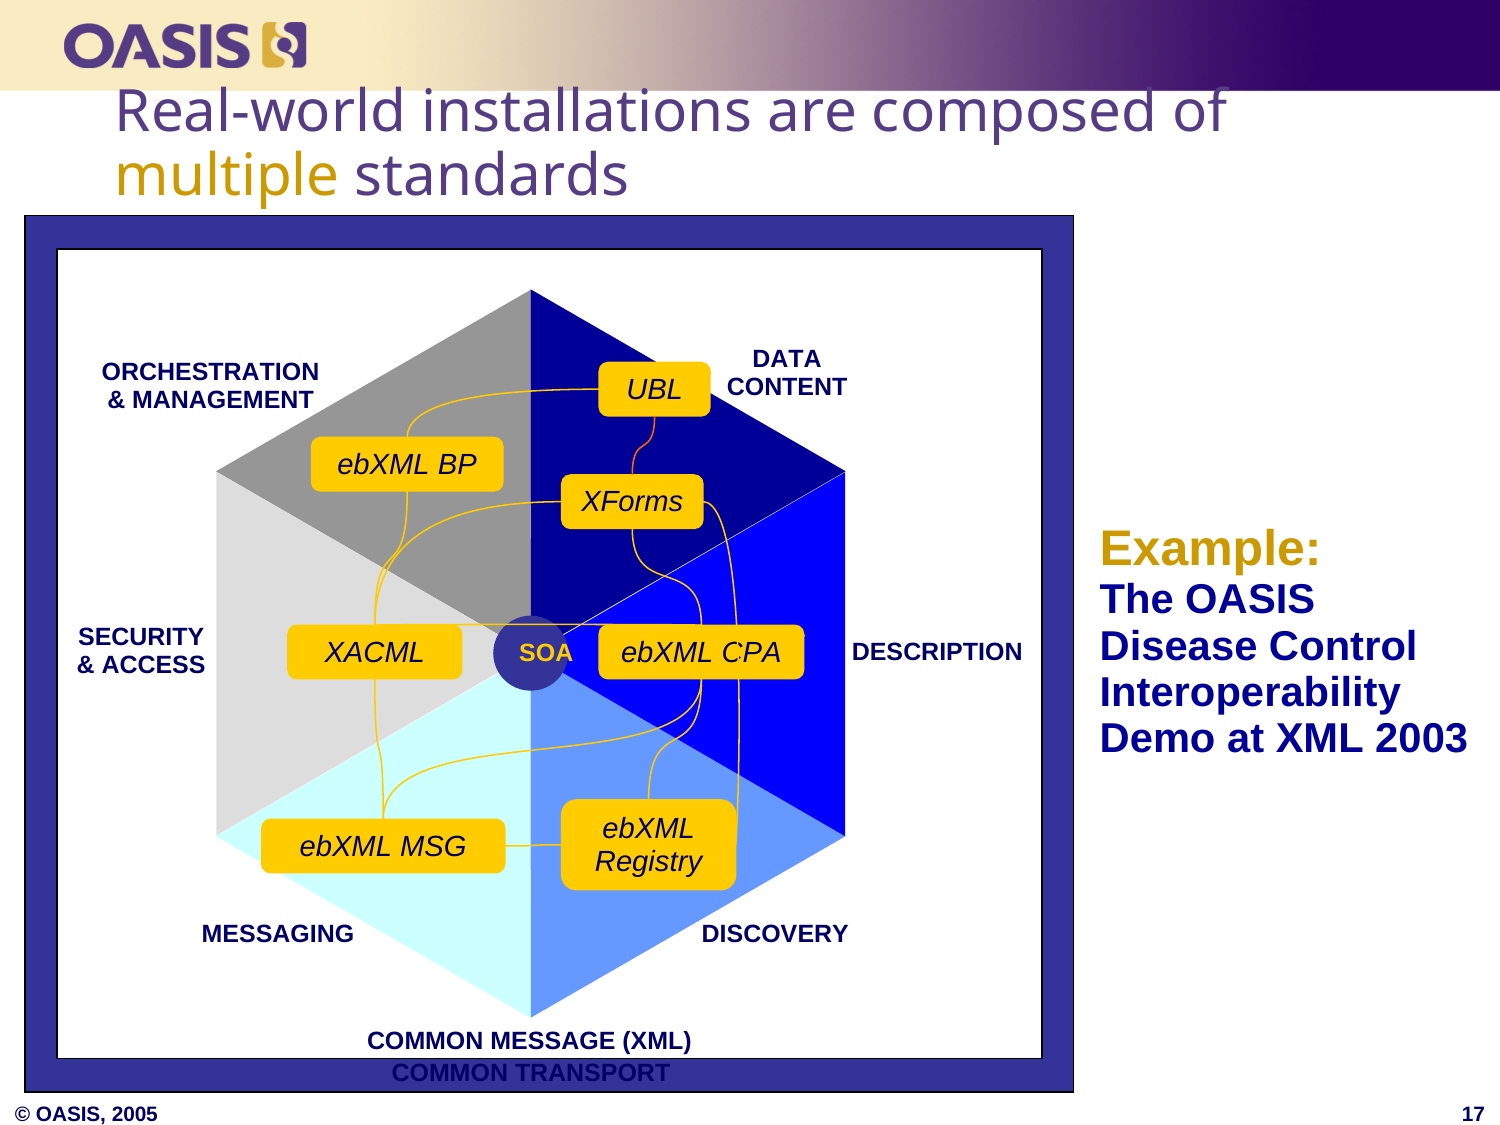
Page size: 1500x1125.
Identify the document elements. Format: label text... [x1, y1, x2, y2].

text_box DESCRIPTION [837, 630, 1038, 674]
title Real-world installations are composed of multiple standards [99, 88, 1450, 216]
text_box SECURITY & ACCESS [61, 615, 221, 687]
text_box ebXML Registry [561, 799, 736, 890]
text_box UBL [599, 362, 710, 416]
text_box SOA [506, 615, 556, 625]
text_box ebXML MSG [261, 819, 505, 873]
text_box DATA CONTENT [711, 337, 863, 409]
text_box XForms [561, 474, 703, 529]
text_box DISCOVERY [686, 912, 865, 956]
picture [0, 0, 1500, 1125]
text_box ebXML BP [311, 437, 503, 491]
text_box SOA [493, 626, 569, 691]
text_box COMMON MESSAGE (XML) [352, 1018, 707, 1063]
text_box ORCHESTRATION & MANAGEMENT [86, 349, 335, 422]
text_box XACML [287, 625, 462, 679]
text_box ebXML CPA [737, 625, 804, 679]
text_box ebXML CPA [599, 625, 737, 679]
text_box Example: The OASIS Disease Control Interoperability Demo at XML 2003 [1084, 512, 1500, 770]
text_box COMMON TRANSPORT [376, 1050, 686, 1095]
text_box MESSAGING [186, 912, 370, 956]
text_box [24, 215, 1074, 1092]
